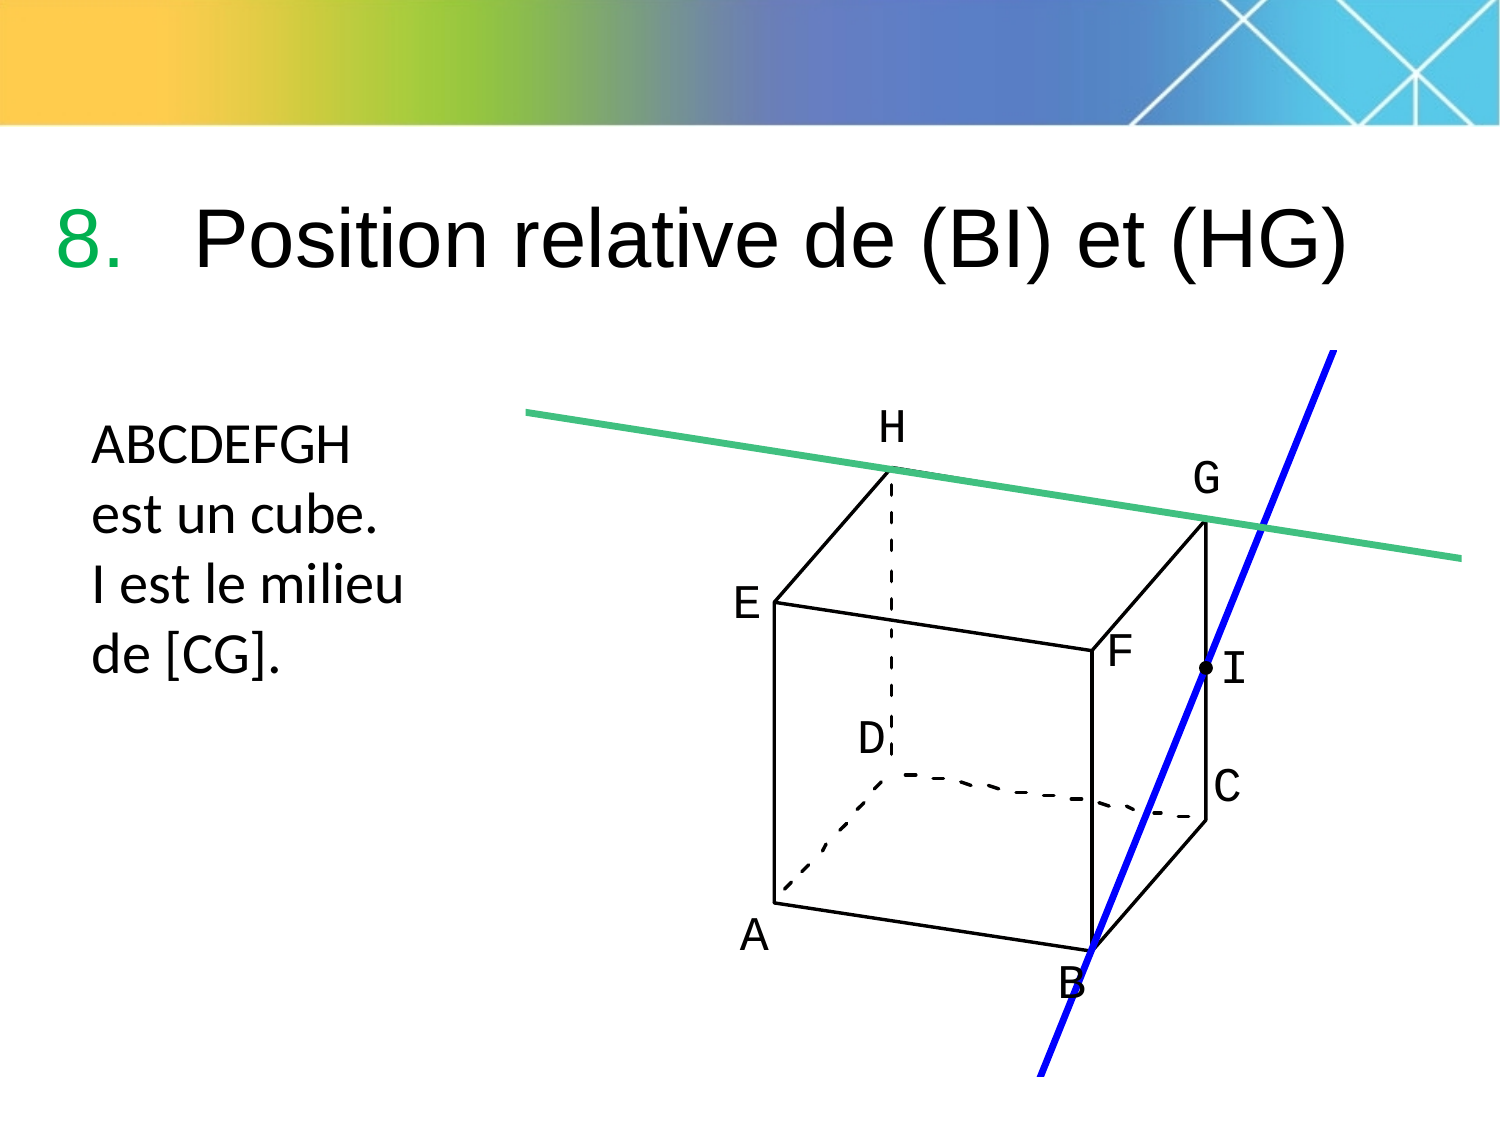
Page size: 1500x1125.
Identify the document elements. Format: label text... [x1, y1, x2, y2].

picture [0, 0, 1500, 127]
picture [525, 350, 1462, 1077]
text_box ABCDEFGH est un cube. I est le milieu de [CG]. [76, 397, 479, 693]
text_box Position relative de (BI) et (HG) [41, 163, 1500, 305]
